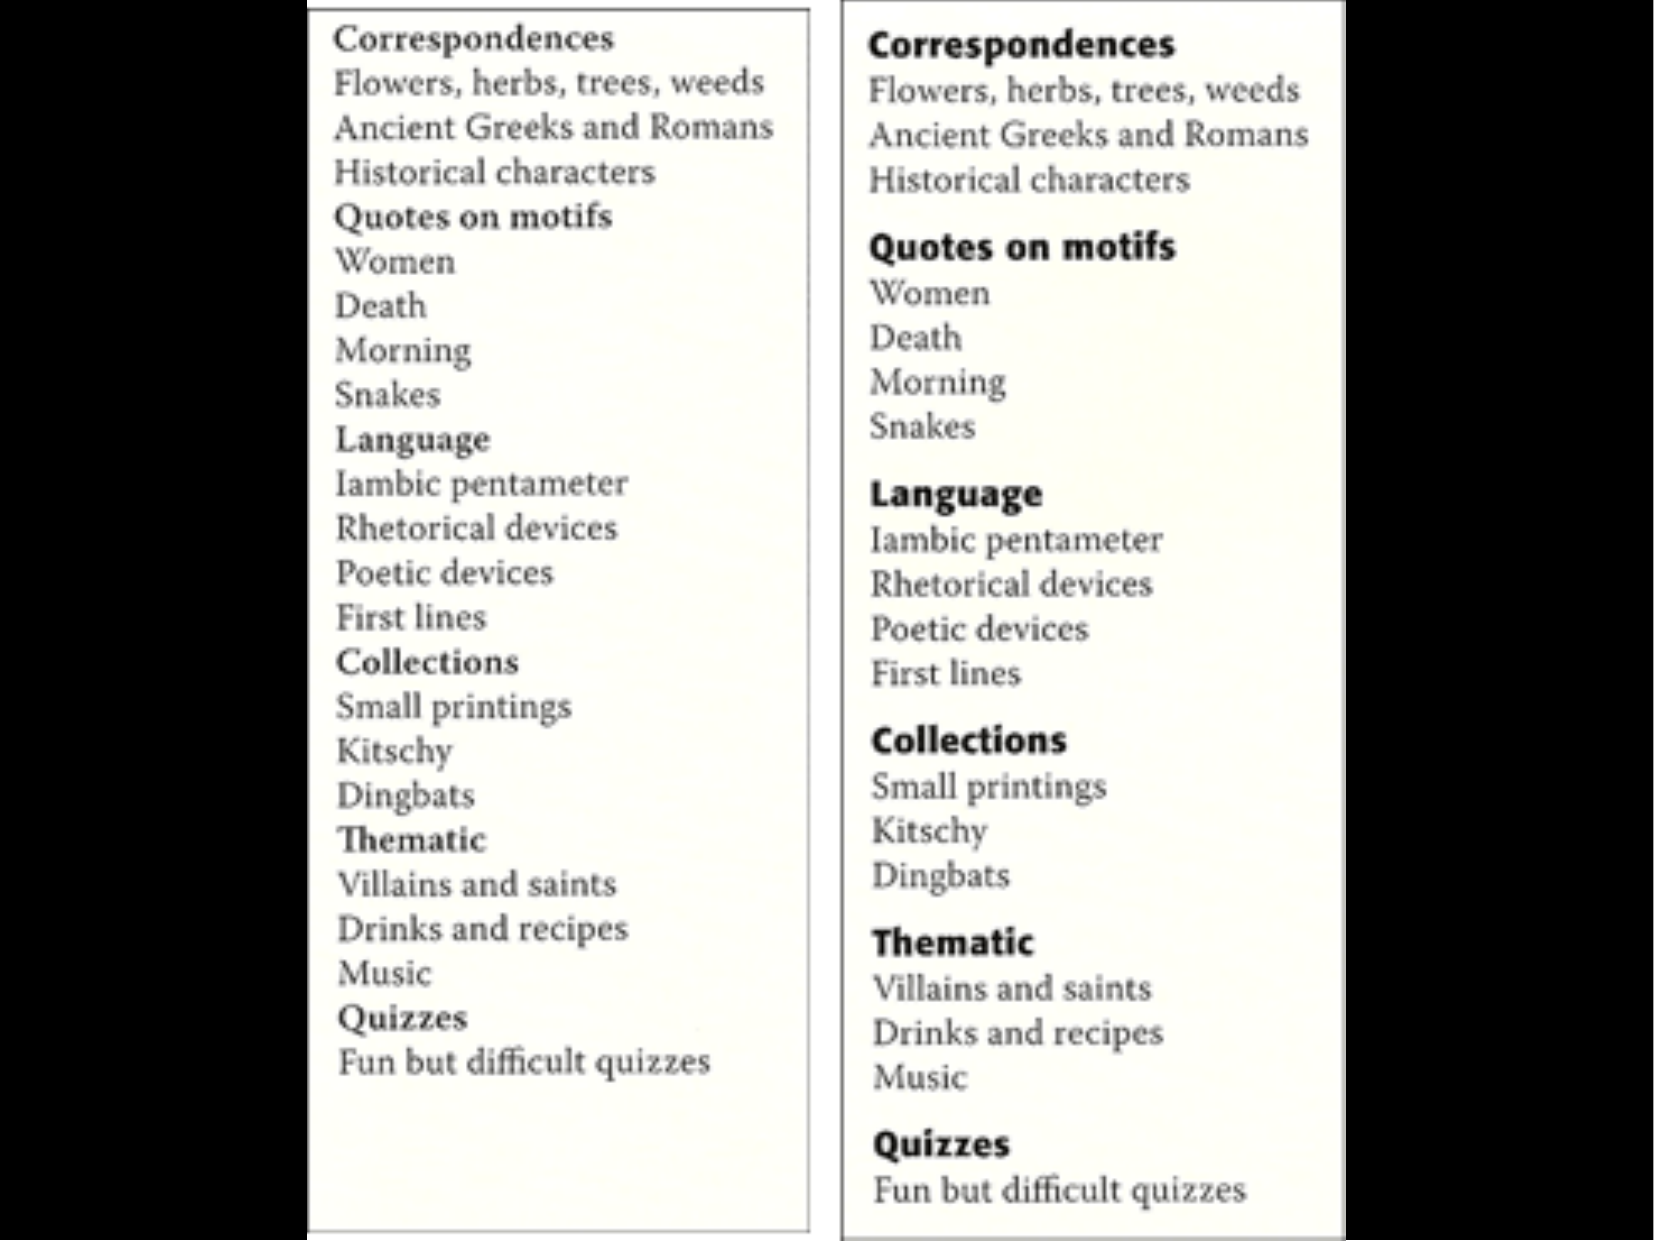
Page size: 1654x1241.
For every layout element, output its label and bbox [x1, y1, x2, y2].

picture [307, 0, 1346, 1241]
